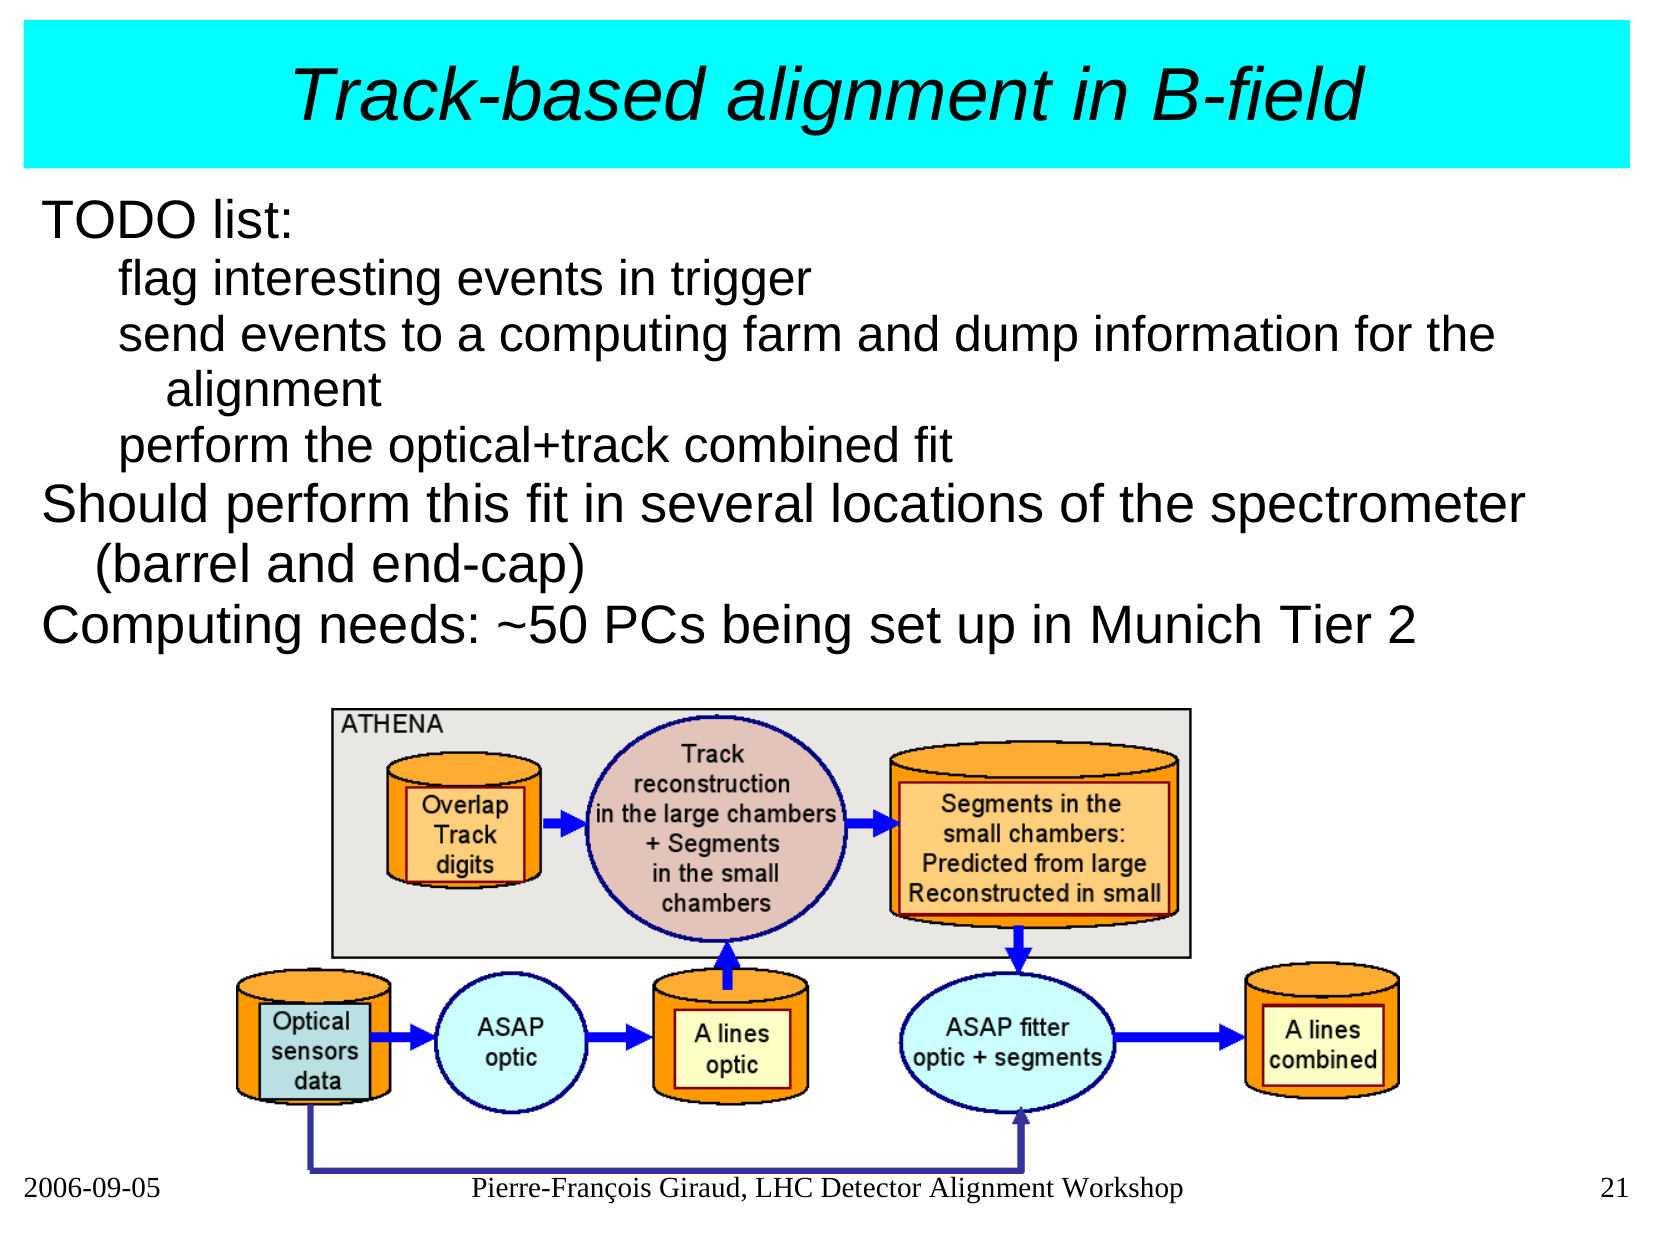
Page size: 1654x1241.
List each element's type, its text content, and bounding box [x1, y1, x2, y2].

list TODO list: flag interesting events in trigger send events to a computing farm and dump information for the alignment perform the optical+track combined fit Should perform this fit in several locations of the spectrometer (barrel and end-cap) Computing needs: ~50 PCs being set up in Munich Tier 2 [23, 189, 1630, 709]
picture [236, 708, 1400, 1174]
title Track-based alignment in B-field [23, 20, 1630, 169]
